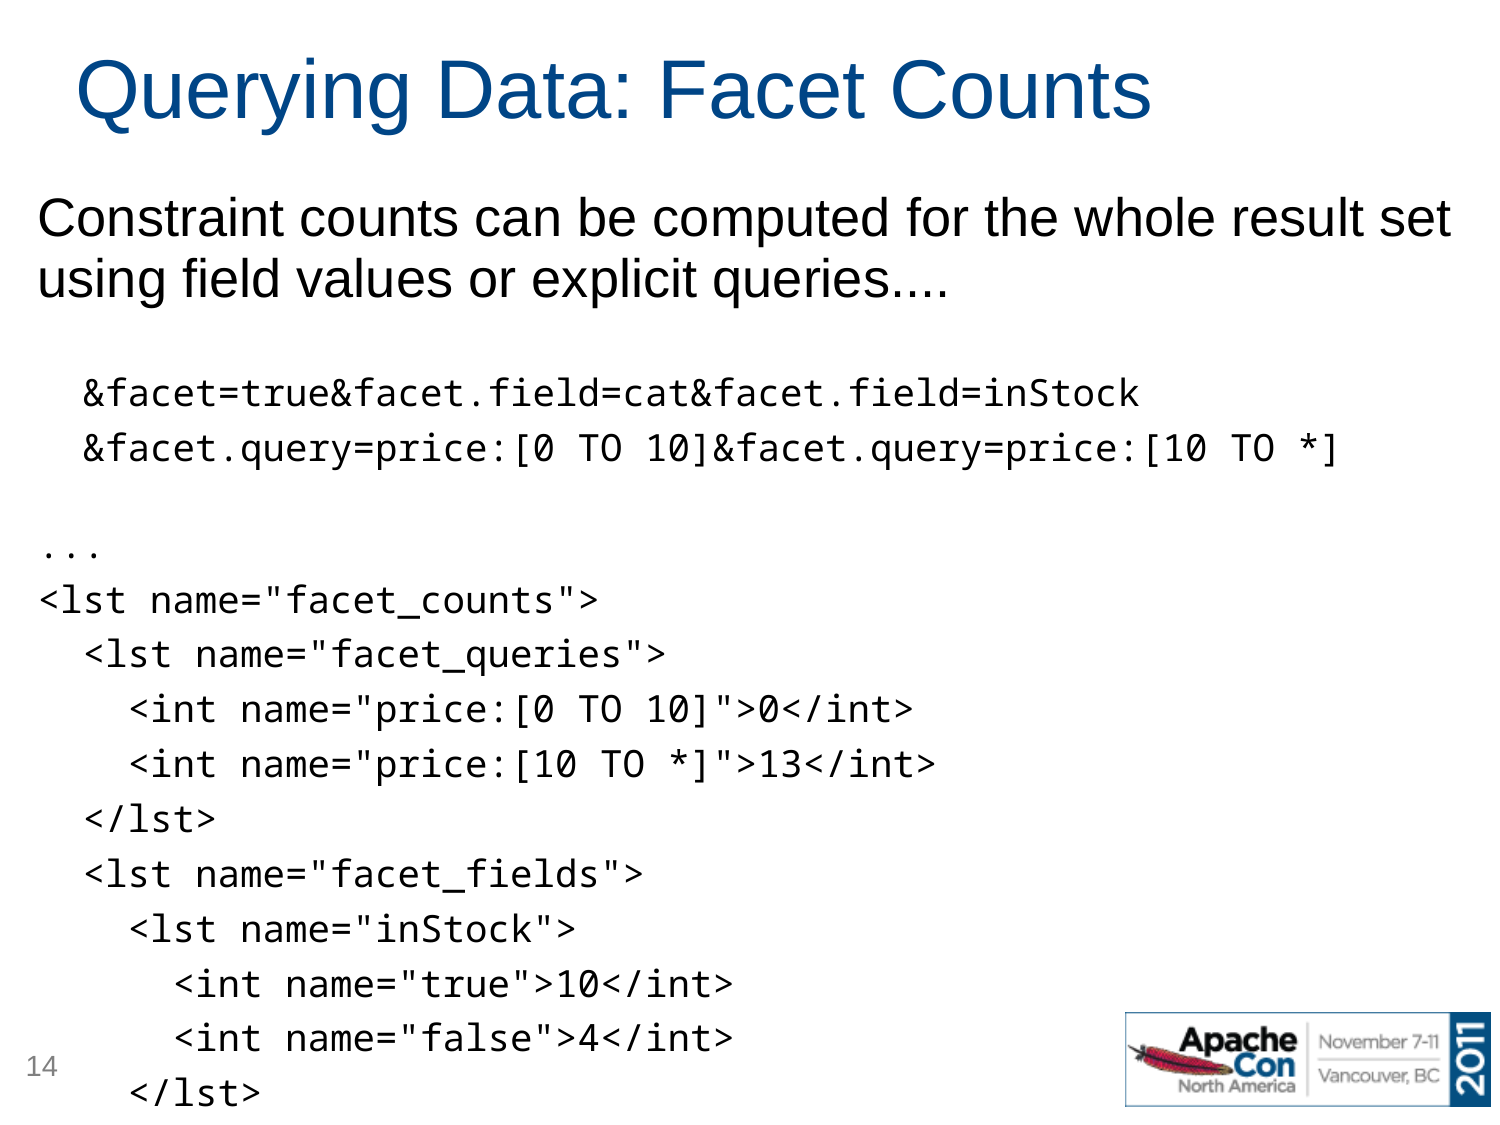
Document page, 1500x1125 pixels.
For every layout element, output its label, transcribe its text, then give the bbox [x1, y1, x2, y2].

list Constraint counts can be computed for the whole result set using field values or explicit queries.... &facet=true&facet.field=cat&facet.field=inStock &facet.query=price:[0 TO 10]&facet.query=price:[10 TO *] ... <lst name="facet_counts"> <lst name="facet_queries"> <int name="price:[0 TO 10]">0</int> <int name="price:[10 TO *]">13</int> </lst> <lst name="facet_fields"> <lst name="inStock"> <int name="true">10</int> <int name="false">4</int> </lst> ... [37, 187, 1463, 1059]
picture [1125, 1012, 1491, 1107]
title Querying Data: Facet Counts [75, 0, 1425, 181]
